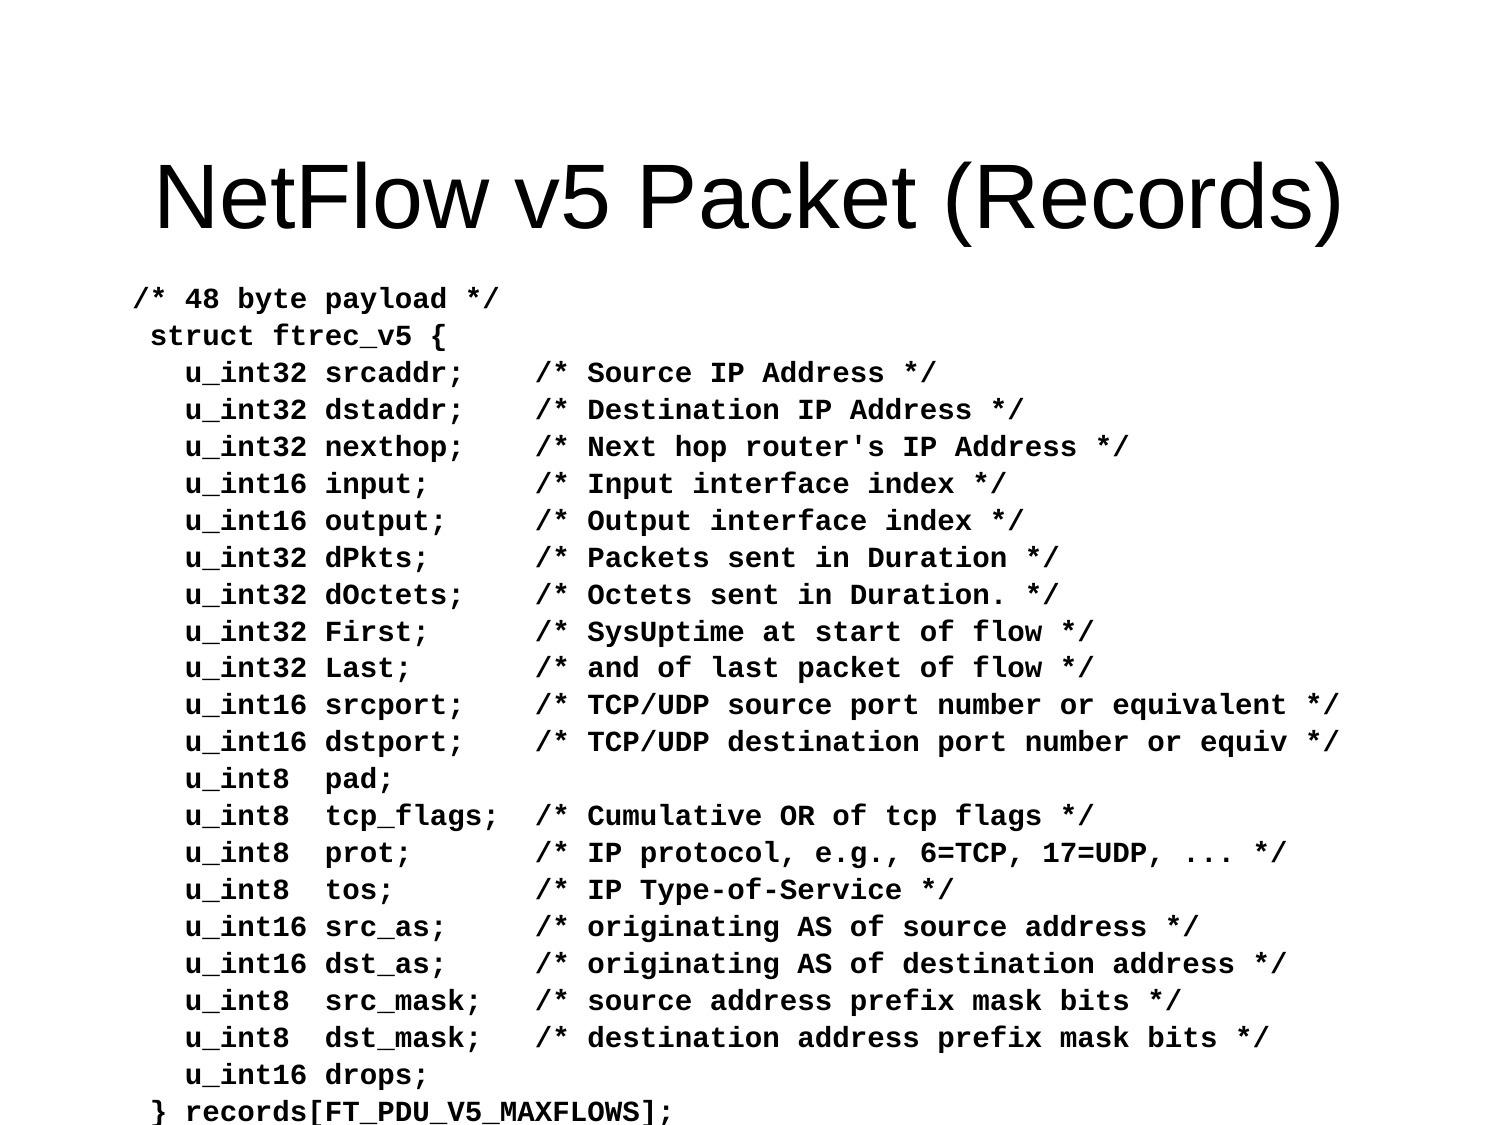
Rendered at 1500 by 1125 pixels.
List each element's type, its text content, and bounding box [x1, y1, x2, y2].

text_box /* 48 byte payload */ struct ftrec_v5 { u_int32 srcaddr; /* Source IP Address */ u_int32 dstaddr; /* Destination IP Address */ u_int32 nexthop; /* Next hop router's IP Address */ u_int16 input; /* Input interface index */ u_int16 output; /* Output interface index */ u_int32 dPkts; /* Packets sent in Duration */ u_int32 dOctets; /* Octets sent in Duration. */ u_int32 First; /* SysUptime at start of flow */ u_int32 Last; /* and of last packet of flow */ u_int16 srcport; /* TCP/UDP source port number or equivalent */ u_int16 dstport; /* TCP/UDP destination port number or equiv */ u_int8 pad; u_int8 tcp_flags; /* Cumulative OR of tcp flags */ u_int8 prot; /* IP protocol, e.g., 6=TCP, 17=UDP, ... */ u_int8 tos; /* IP Type-of-Service */ u_int16 src_as; /* originating AS of source address */ u_int16 dst_as; /* originating AS of destination address */ u_int8 src_mask; /* source address prefix mask bits */ u_int8 dst_mask; /* destination address prefix mask bits */ u_int16 drops; } records[FT_PDU_V5_MAXFLOWS]; }; [99, 272, 1388, 1125]
title NetFlow v5 Packet (Records) [112, 99, 1388, 272]
